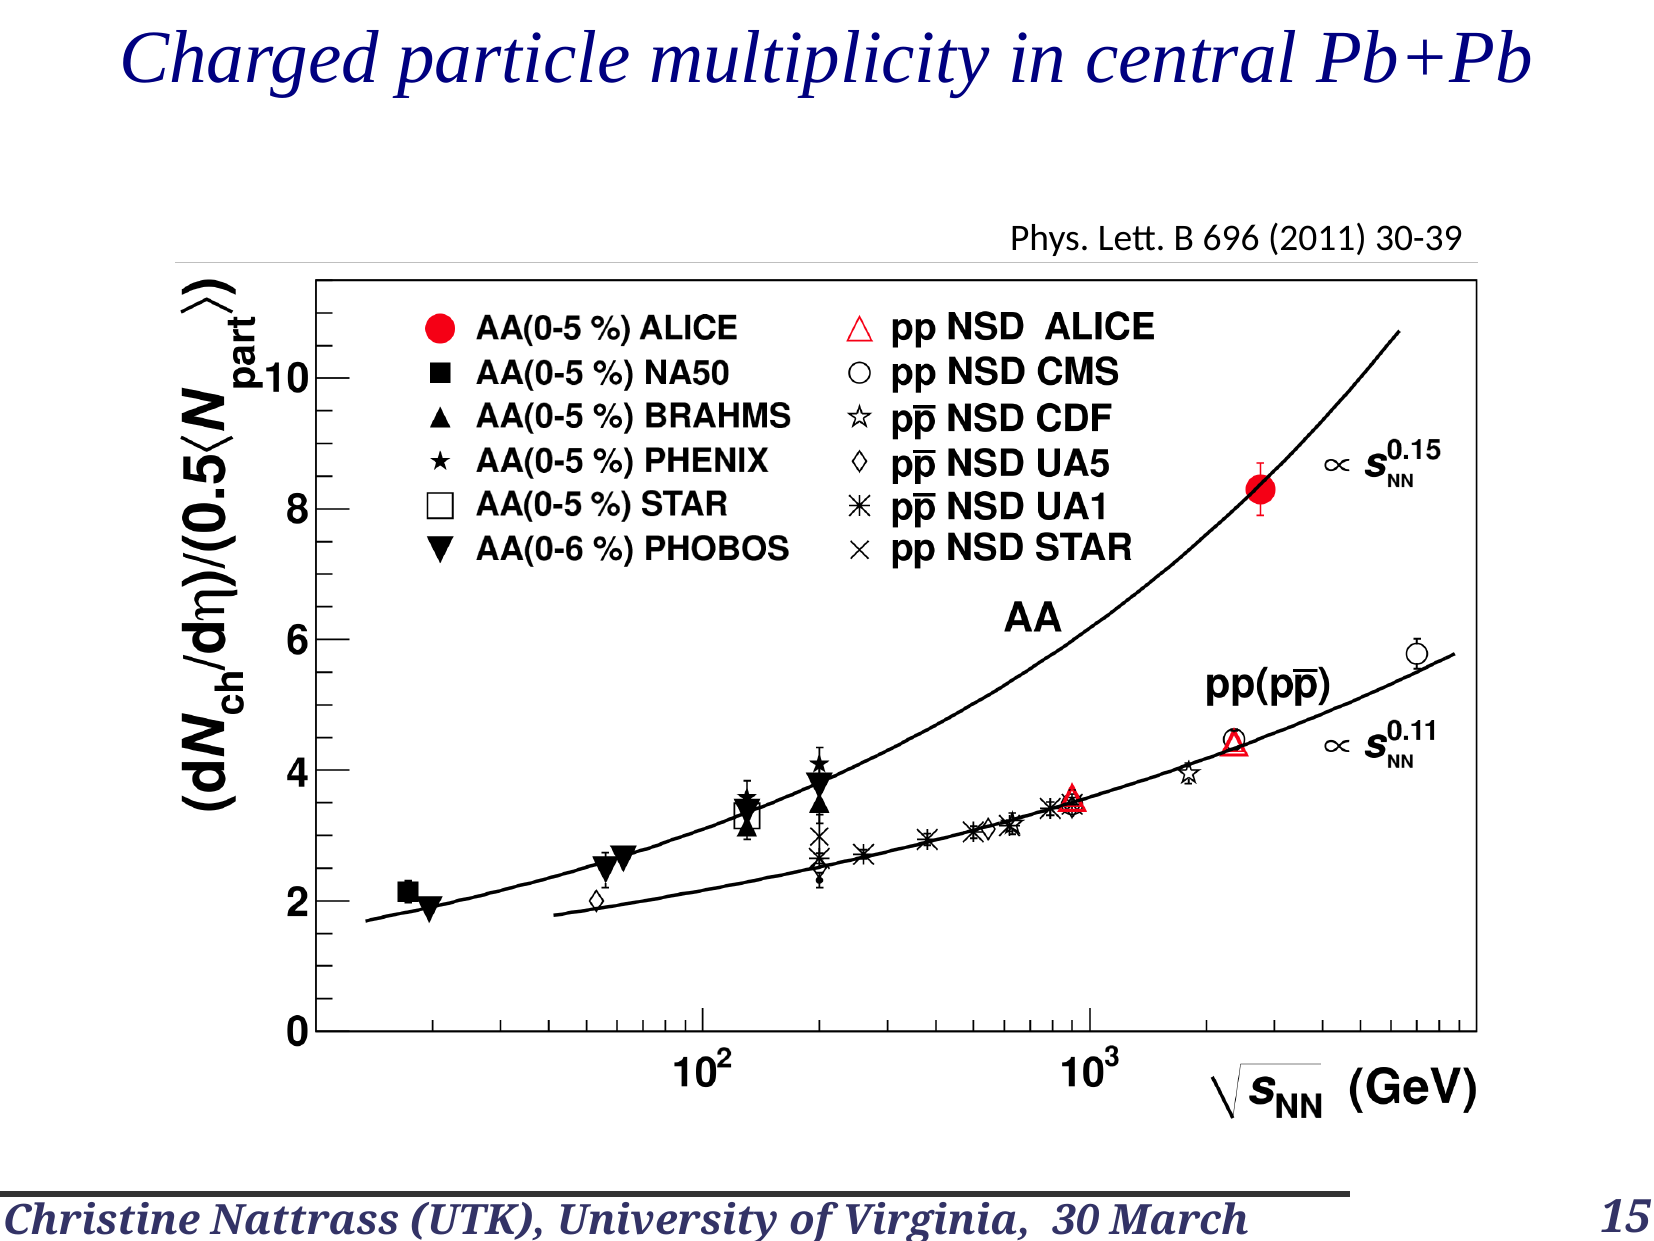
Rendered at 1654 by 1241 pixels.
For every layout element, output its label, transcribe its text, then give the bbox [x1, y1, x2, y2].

picture [175, 261, 1478, 1146]
text_box Phys. Lett. B 696 (2011) 30-39 [937, 205, 1478, 261]
title Charged particle multiplicity in central Pb+Pb [0, 0, 1654, 172]
